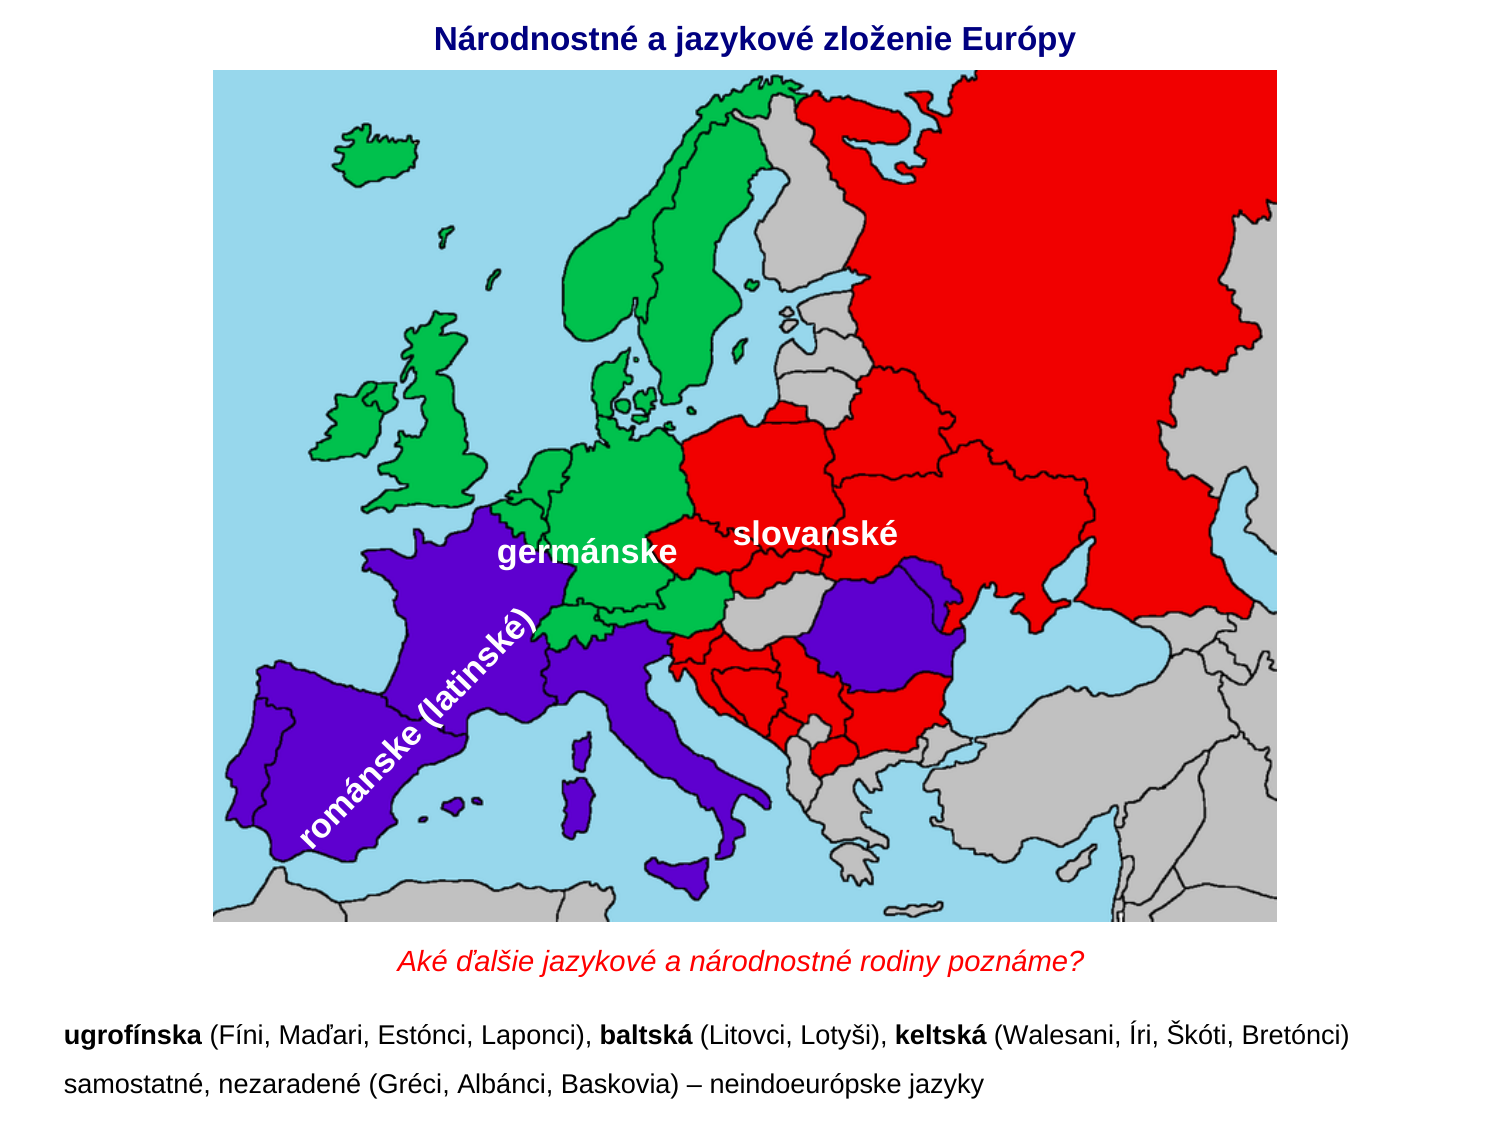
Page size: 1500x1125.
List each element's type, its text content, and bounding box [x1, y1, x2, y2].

text_box románske (latinské) [271, 578, 598, 872]
picture [213, 70, 1277, 922]
text_box slovanské [717, 503, 1147, 560]
text_box germánske [482, 521, 697, 578]
text_box Národnostné a jazykové zloženie Európy [203, 9, 1308, 70]
text_box ugrofínska (Fíni, Maďari, Estónci, Laponci), baltská (Litovci, Lotyši), keltská (Walesani, Íri, Škóti, Bretónci) samostatné, nezaradené (Gréci, Albánci, Baskovia) – neindoeurópske jazyky [49, 993, 1500, 1106]
text_box Aké ďalšie jazykové a národnostné rodiny poznáme? [199, 934, 1293, 987]
